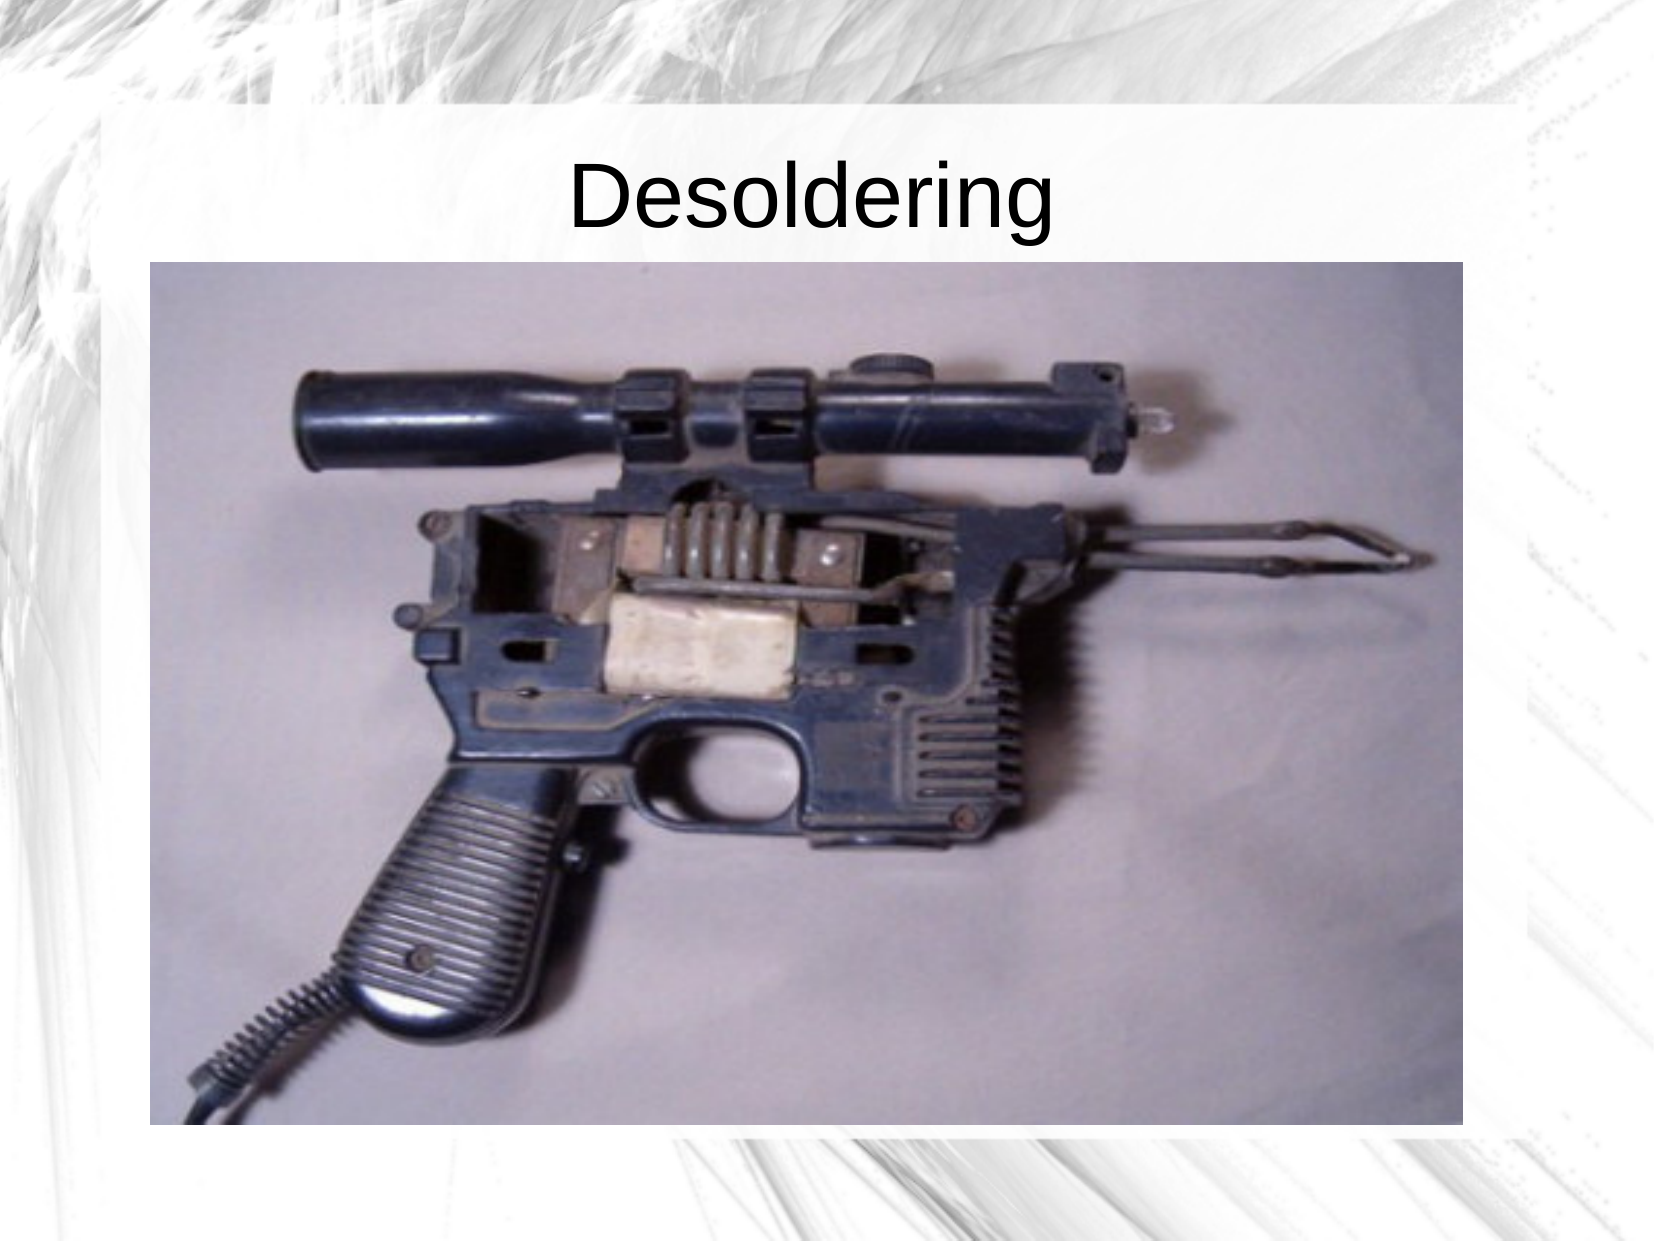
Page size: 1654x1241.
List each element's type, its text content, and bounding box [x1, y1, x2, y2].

picture [0, 0, 1654, 1241]
title Desoldering [118, 119, 1506, 273]
